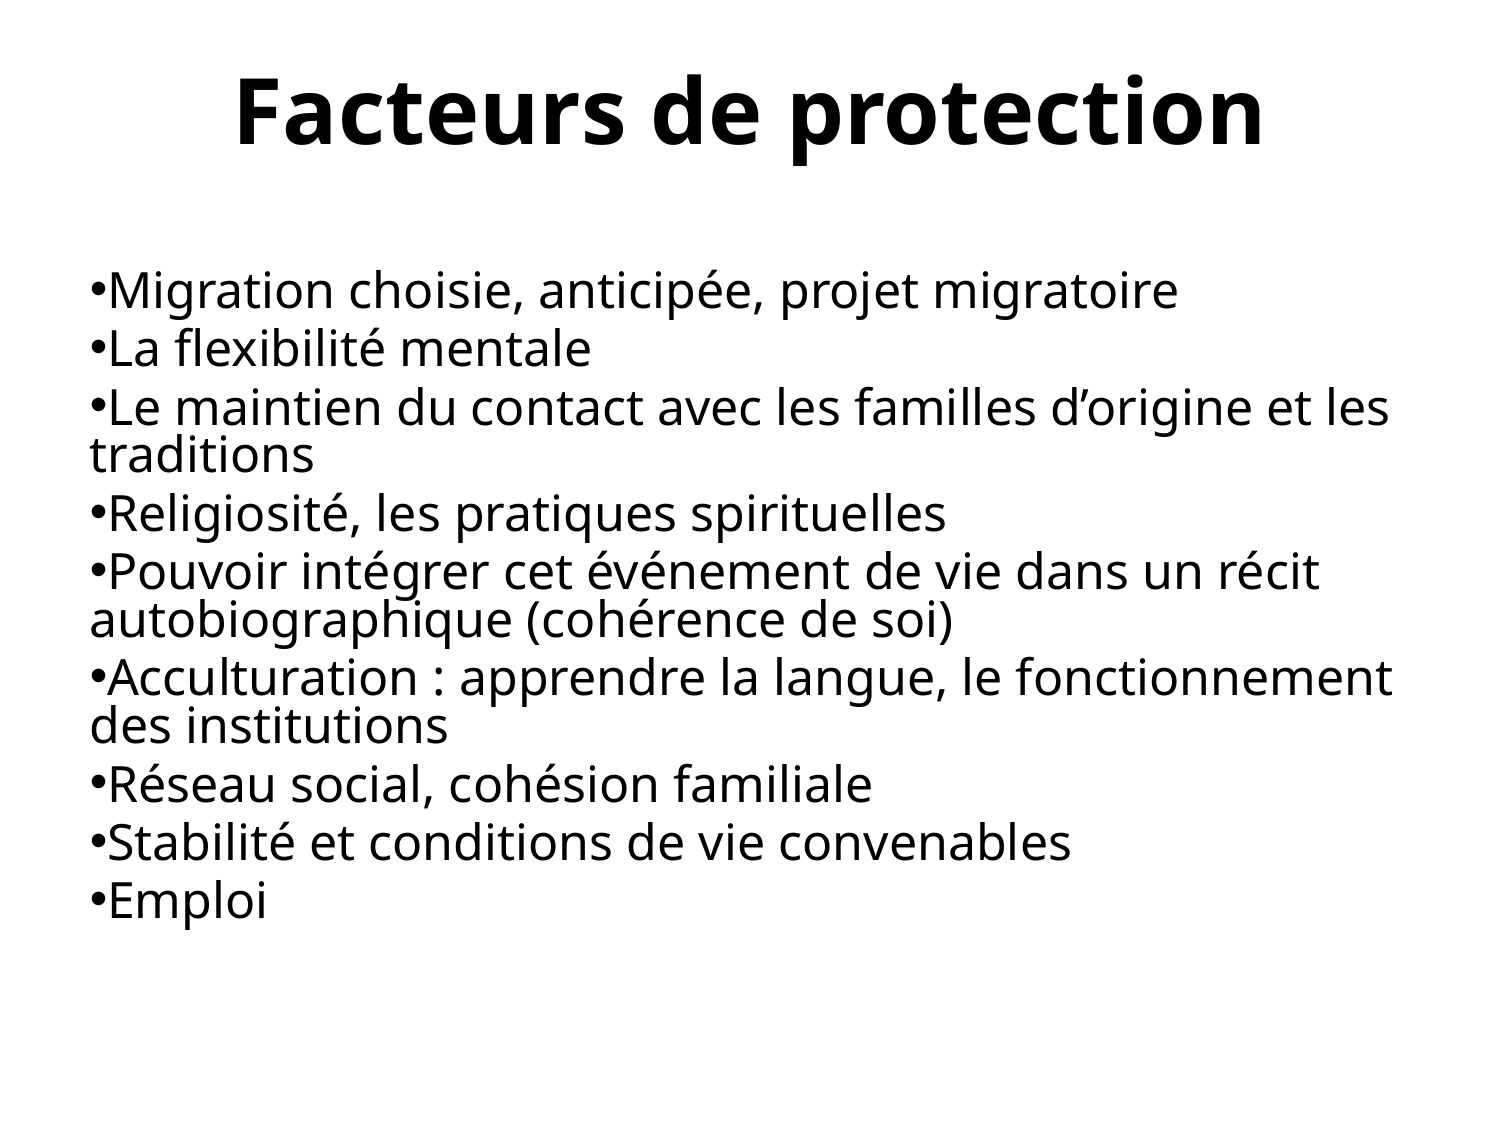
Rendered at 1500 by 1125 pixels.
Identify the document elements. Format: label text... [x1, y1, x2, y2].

title Facteurs de protection [75, 45, 1425, 233]
list Migration choisie, anticipée, projet migratoire La flexibilité mentale Le maintien du contact avec les familles d’origine et les traditions Religiosité, les pratiques spirituelles Pouvoir intégrer cet événement de vie dans un récit autobiographique (cohérence de soi) Acculturation : apprendre la langue, le fonctionnement des institutions Réseau social, cohésion familiale Stabilité et conditions de vie convenables Emploi [75, 262, 1425, 1005]
